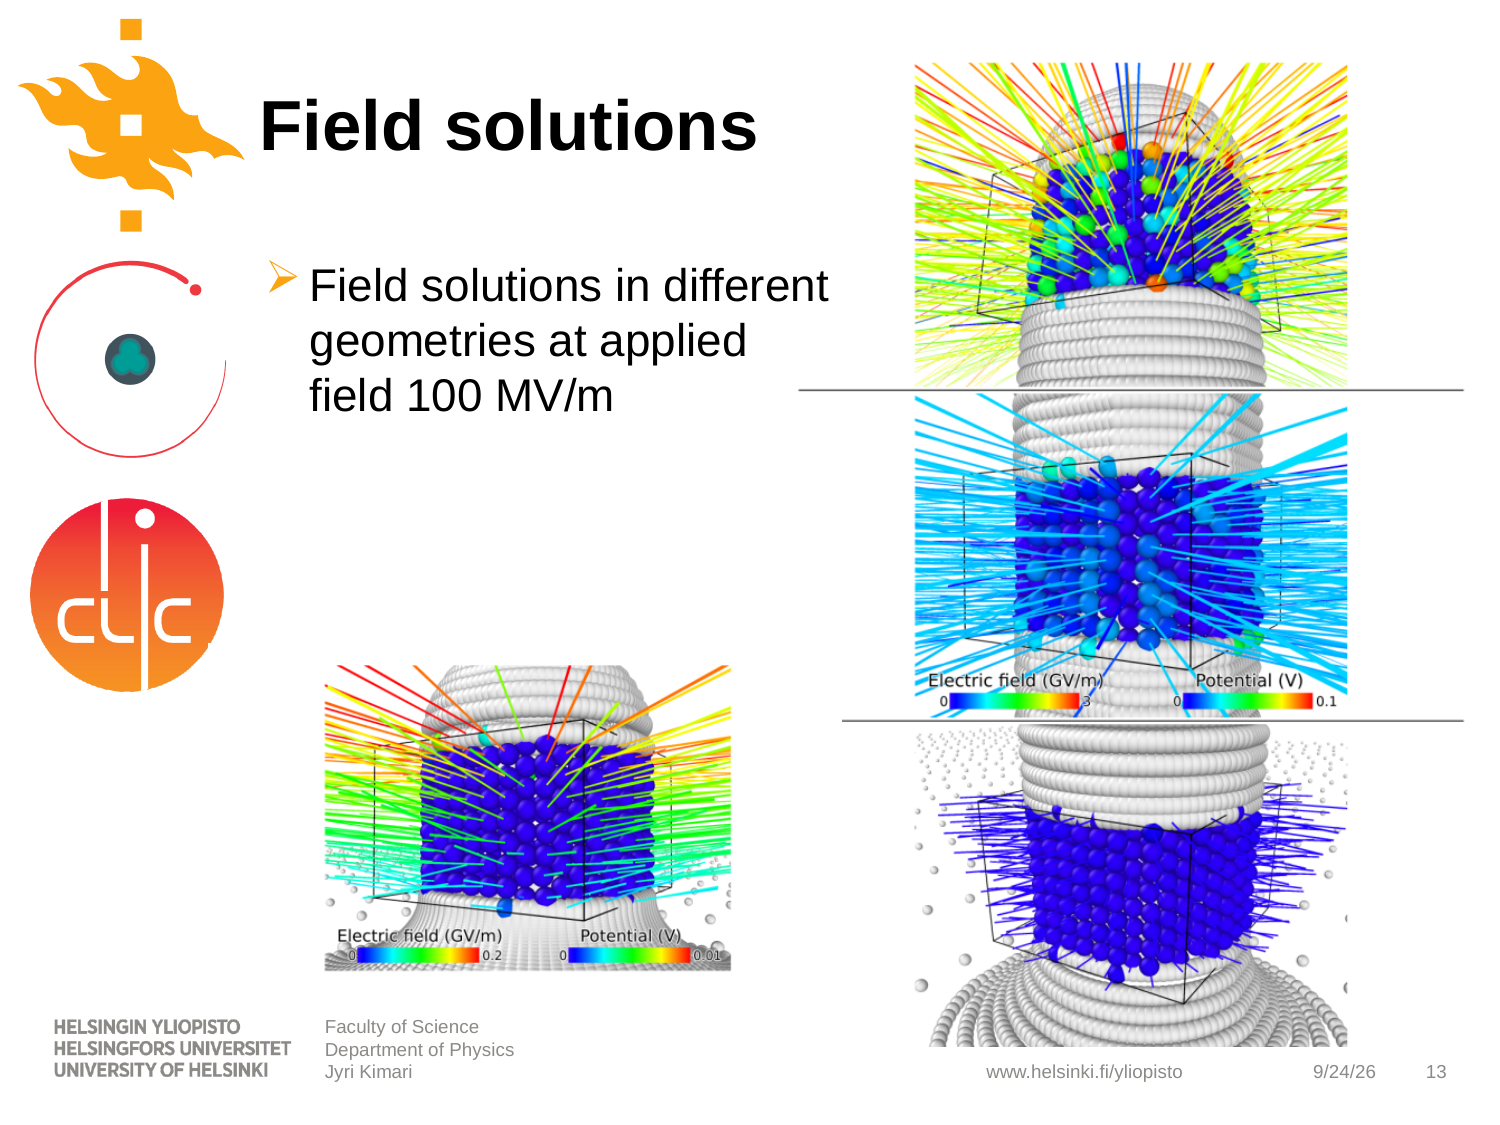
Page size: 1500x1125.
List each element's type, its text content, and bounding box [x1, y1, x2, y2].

list Field solutions in different geometries at applied field 100 MV/m [265, 255, 1375, 988]
slide_number <number> [1376, 1047, 1447, 1083]
slide_number 9/22/22 [1230, 1047, 1376, 1083]
title Field solutions [259, 30, 1447, 214]
picture [0, 255, 265, 982]
picture [767, 46, 1478, 1047]
picture [53, 1017, 292, 1079]
footer Faculty of Science Department of Physics Jyri Kimari [324, 1011, 750, 1083]
